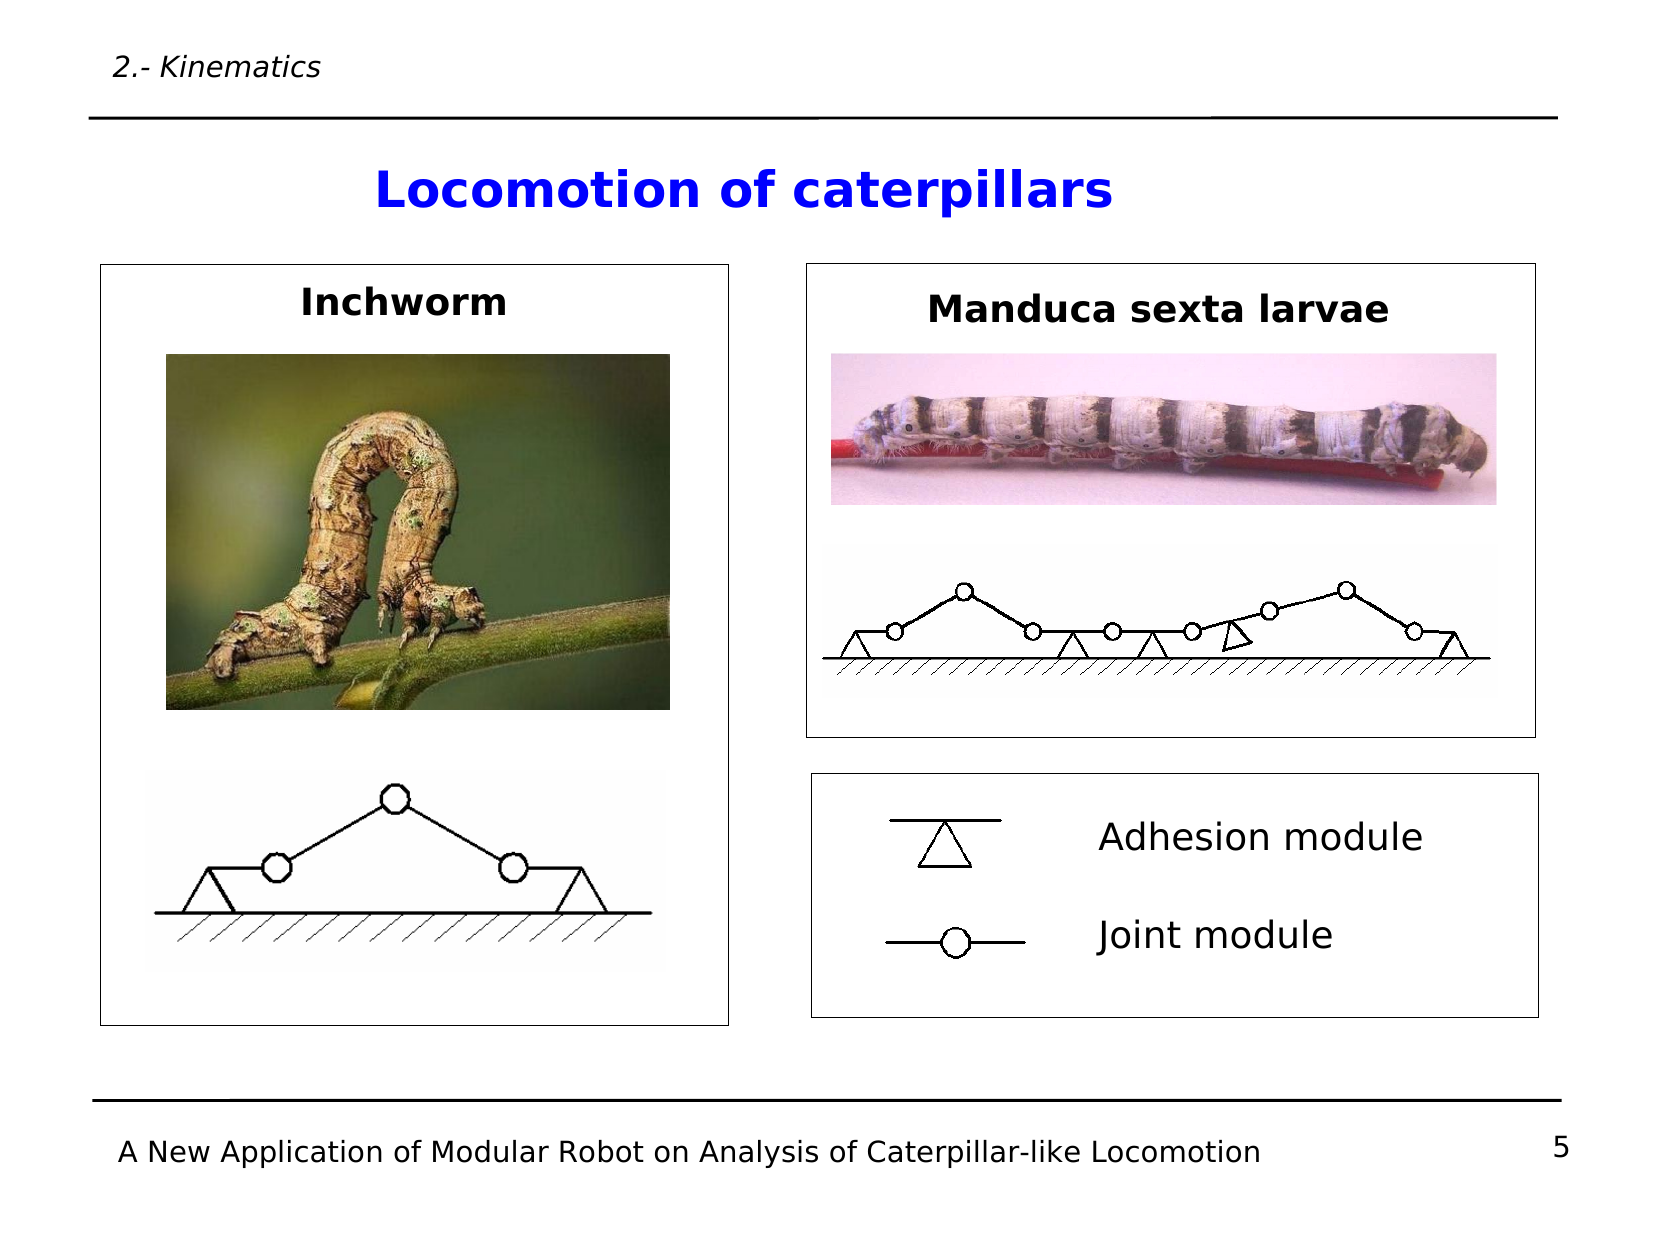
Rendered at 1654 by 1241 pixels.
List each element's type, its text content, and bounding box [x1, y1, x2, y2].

text_box [811, 773, 1539, 1018]
picture [145, 770, 666, 972]
text_box Inchworm [285, 273, 523, 332]
text_box [806, 263, 1536, 738]
text_box Locomotion of caterpillars [360, 153, 1131, 227]
text_box 2.- Kinematics [97, 42, 337, 93]
picture [166, 354, 670, 710]
picture [882, 808, 1008, 871]
picture [831, 353, 1497, 505]
picture [874, 910, 1037, 979]
text_box A New Application of Modular Robot on Analysis of Caterpillar-like Locomotion [103, 1127, 1278, 1177]
picture [822, 544, 1498, 699]
text_box Joint module [1083, 906, 1349, 966]
text_box [100, 264, 729, 1026]
text_box Adhesion module [1083, 808, 1439, 867]
text_box Manduca sexta larvae [912, 280, 1405, 339]
